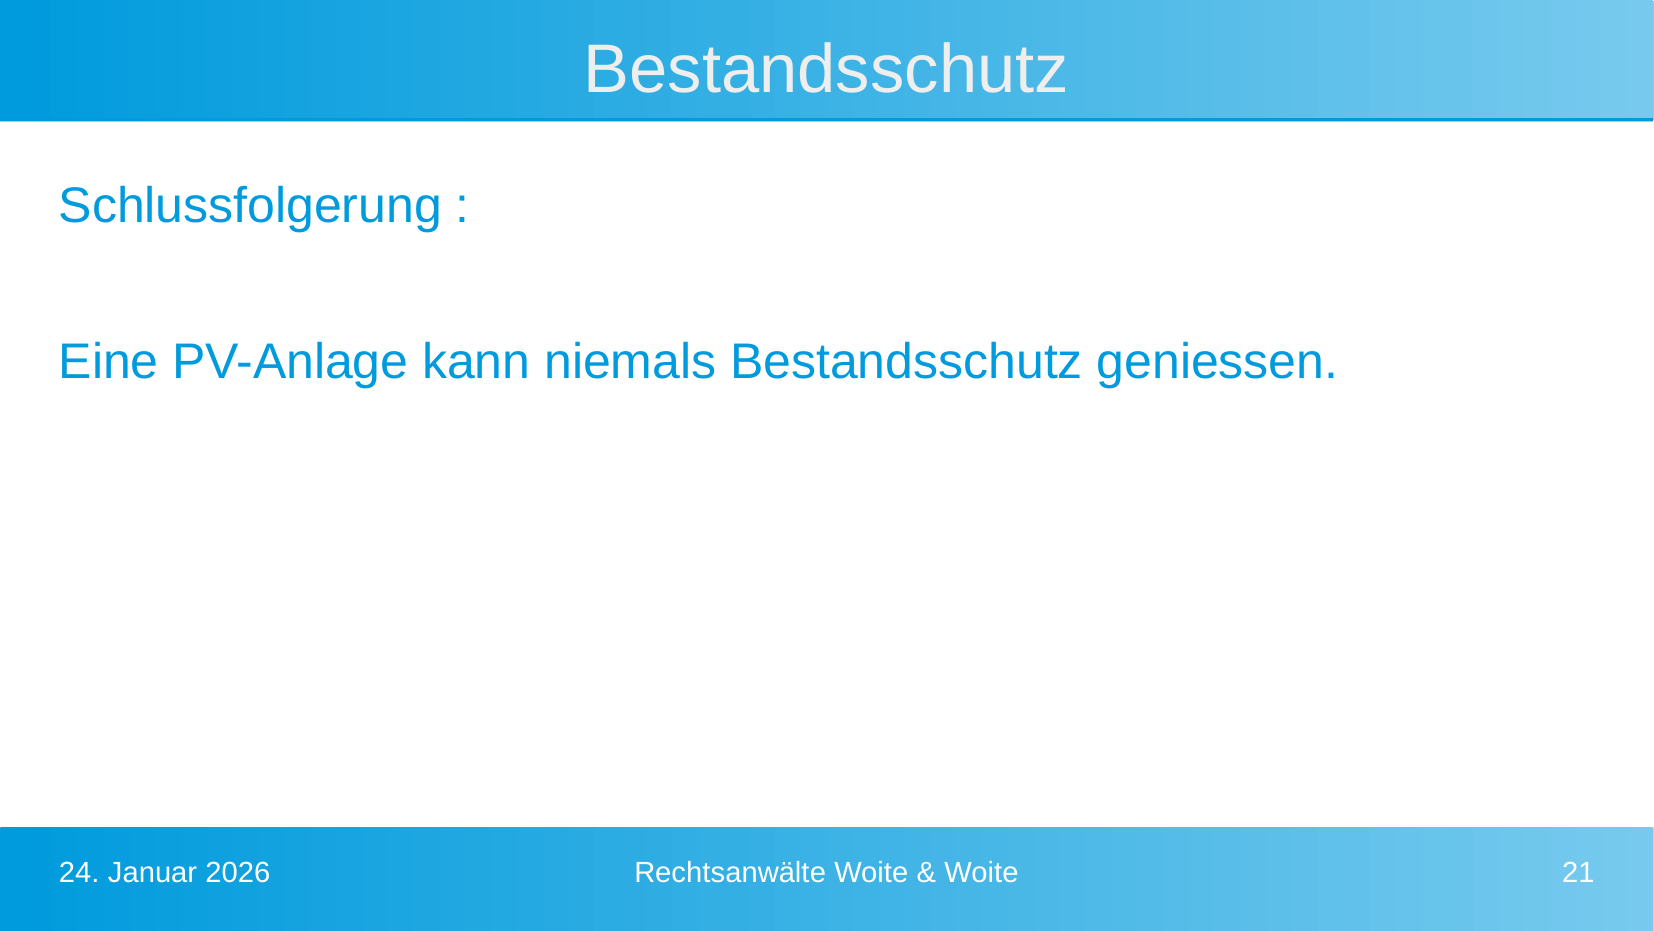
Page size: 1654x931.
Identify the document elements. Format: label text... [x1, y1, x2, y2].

title Bestandsschutz [59, 29, 1595, 108]
list Schlussfolgerung : Eine PV-Anlage kann niemals Bestandsschutz geniessen. [59, 177, 1595, 768]
